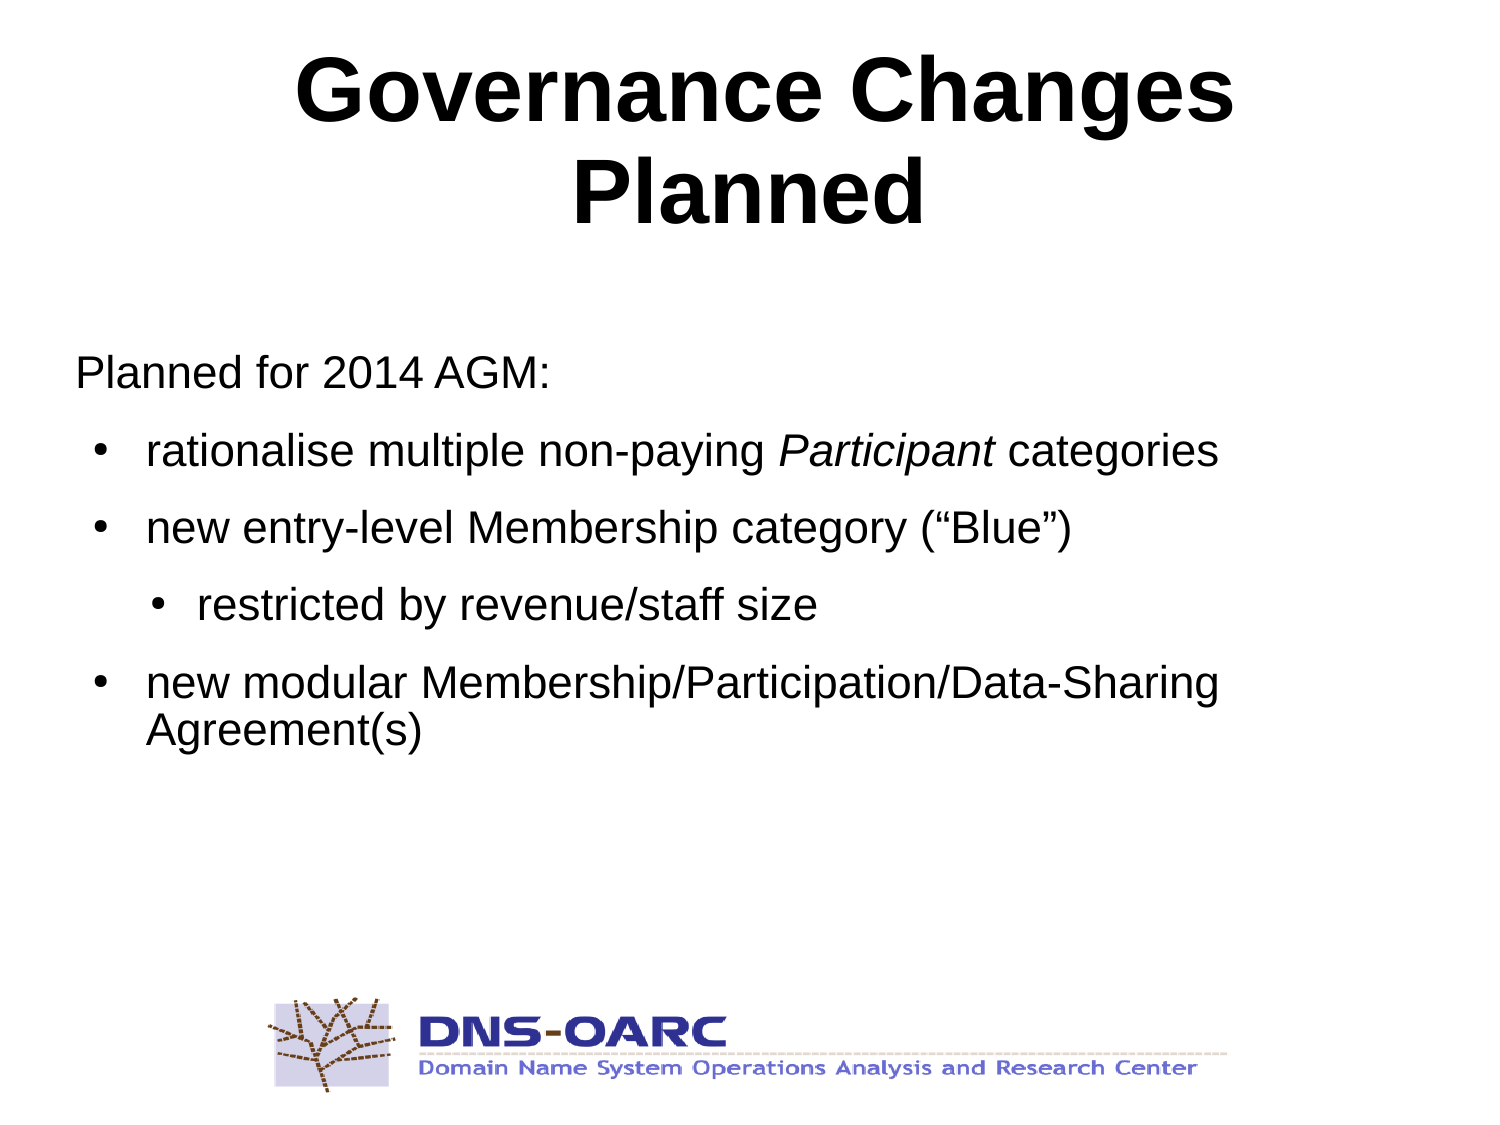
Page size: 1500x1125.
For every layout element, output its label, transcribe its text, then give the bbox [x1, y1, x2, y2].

title Governance Changes Planned [75, 33, 1425, 245]
subtitle Planned for 2014 AGM: rationalise multiple non-paying Participant categories new entry-level Membership category (“Blue”) restricted by revenue/staff size new modular Membership/Participation/Data-Sharing Agreement(s) [75, 263, 1425, 916]
picture [214, 991, 1259, 1099]
